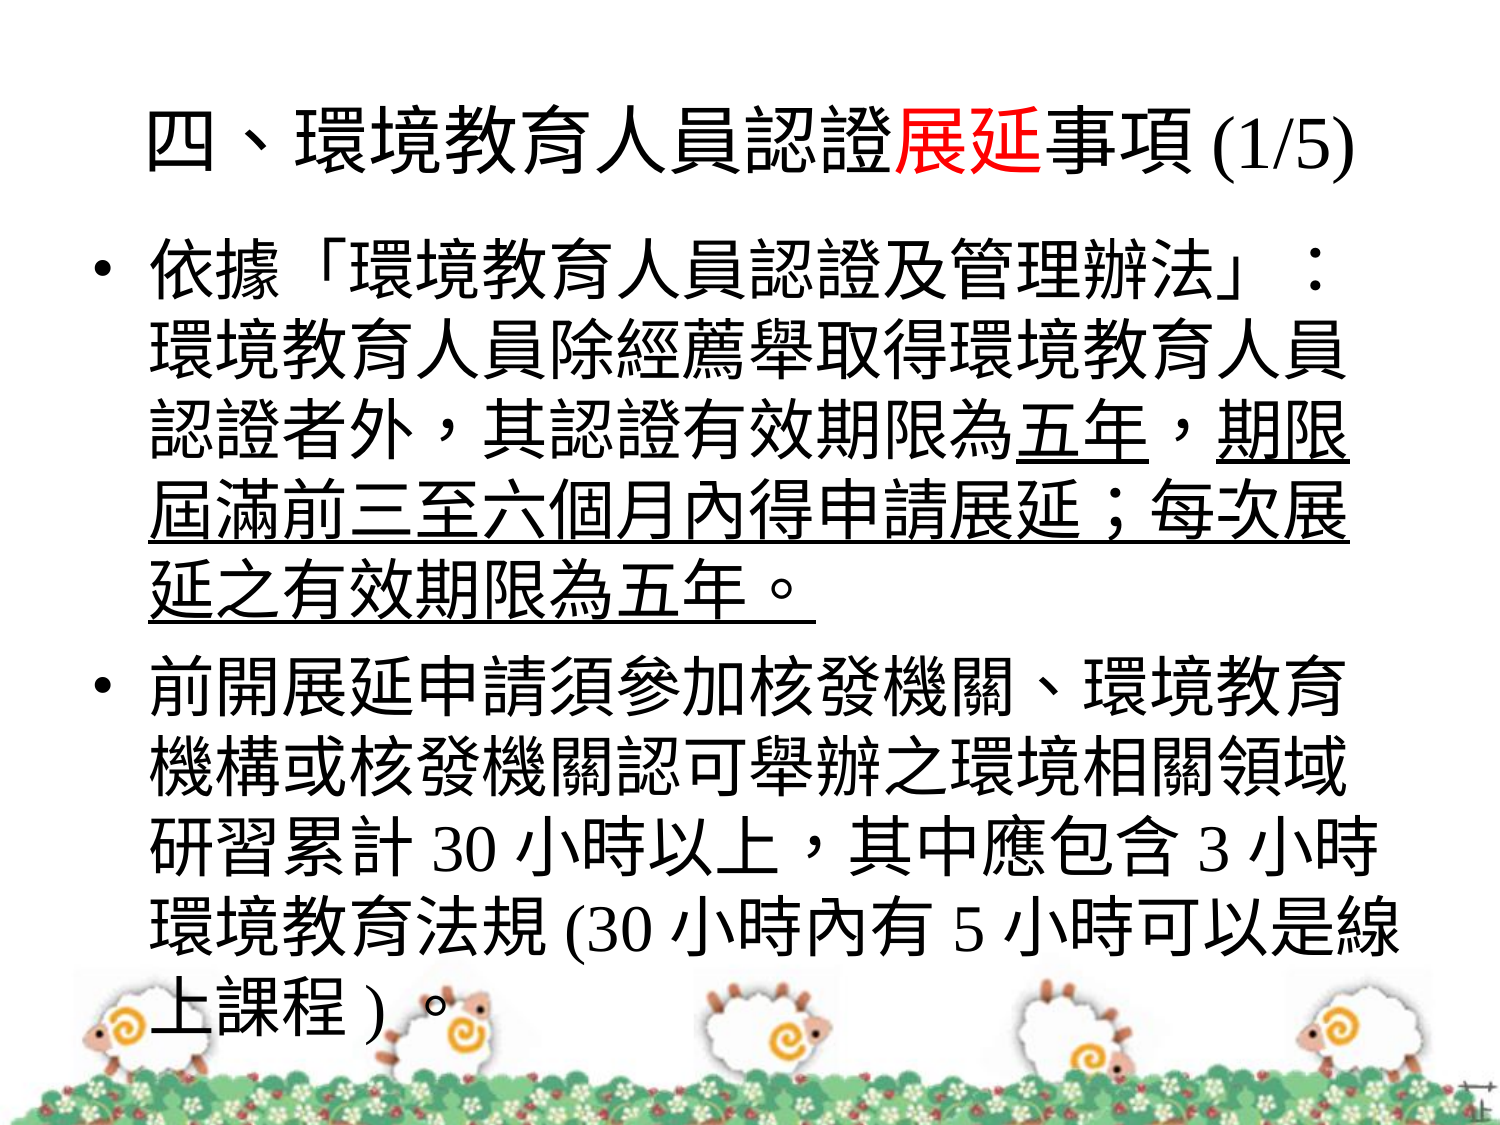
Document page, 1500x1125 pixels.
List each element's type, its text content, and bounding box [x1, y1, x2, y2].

title 四、環境教育人員認證展延事項(1/5) [75, 45, 1426, 233]
picture [0, 645, 1500, 1125]
list 依據「環境教育人員認證及管理辦法」：環境教育人員除經薦舉取得環境教育人員認證者外，其認證有效期限為五年，期限屆滿前三至六個月內得申請展延；每次展延之有效期限為五年。 前開展延申請須參加核發機關、環境教育機構或核發機關認可舉辦之環境相關領域研習累計30小時以上，其中應包含3小時環境教育法規(30小時內有5小時可以是線上課程)。 [76, 220, 1427, 1059]
